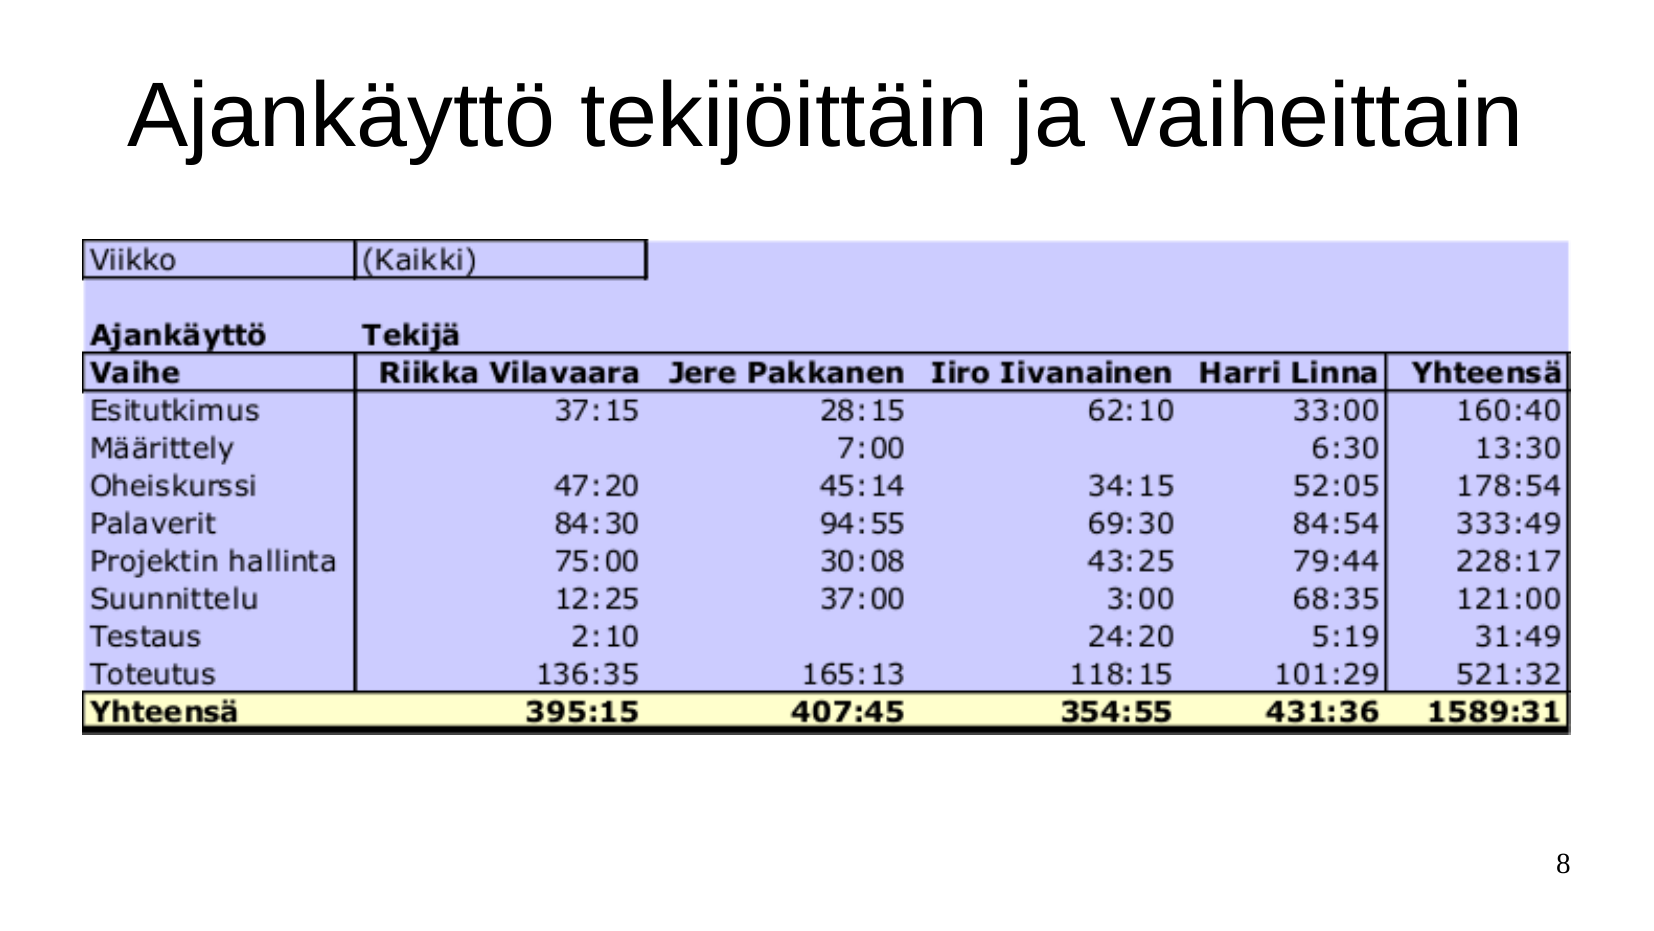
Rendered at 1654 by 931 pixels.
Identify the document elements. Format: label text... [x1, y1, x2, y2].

title Ajankäyttö tekijöittäin ja vaiheittain [82, 37, 1571, 193]
picture [82, 239, 1571, 735]
